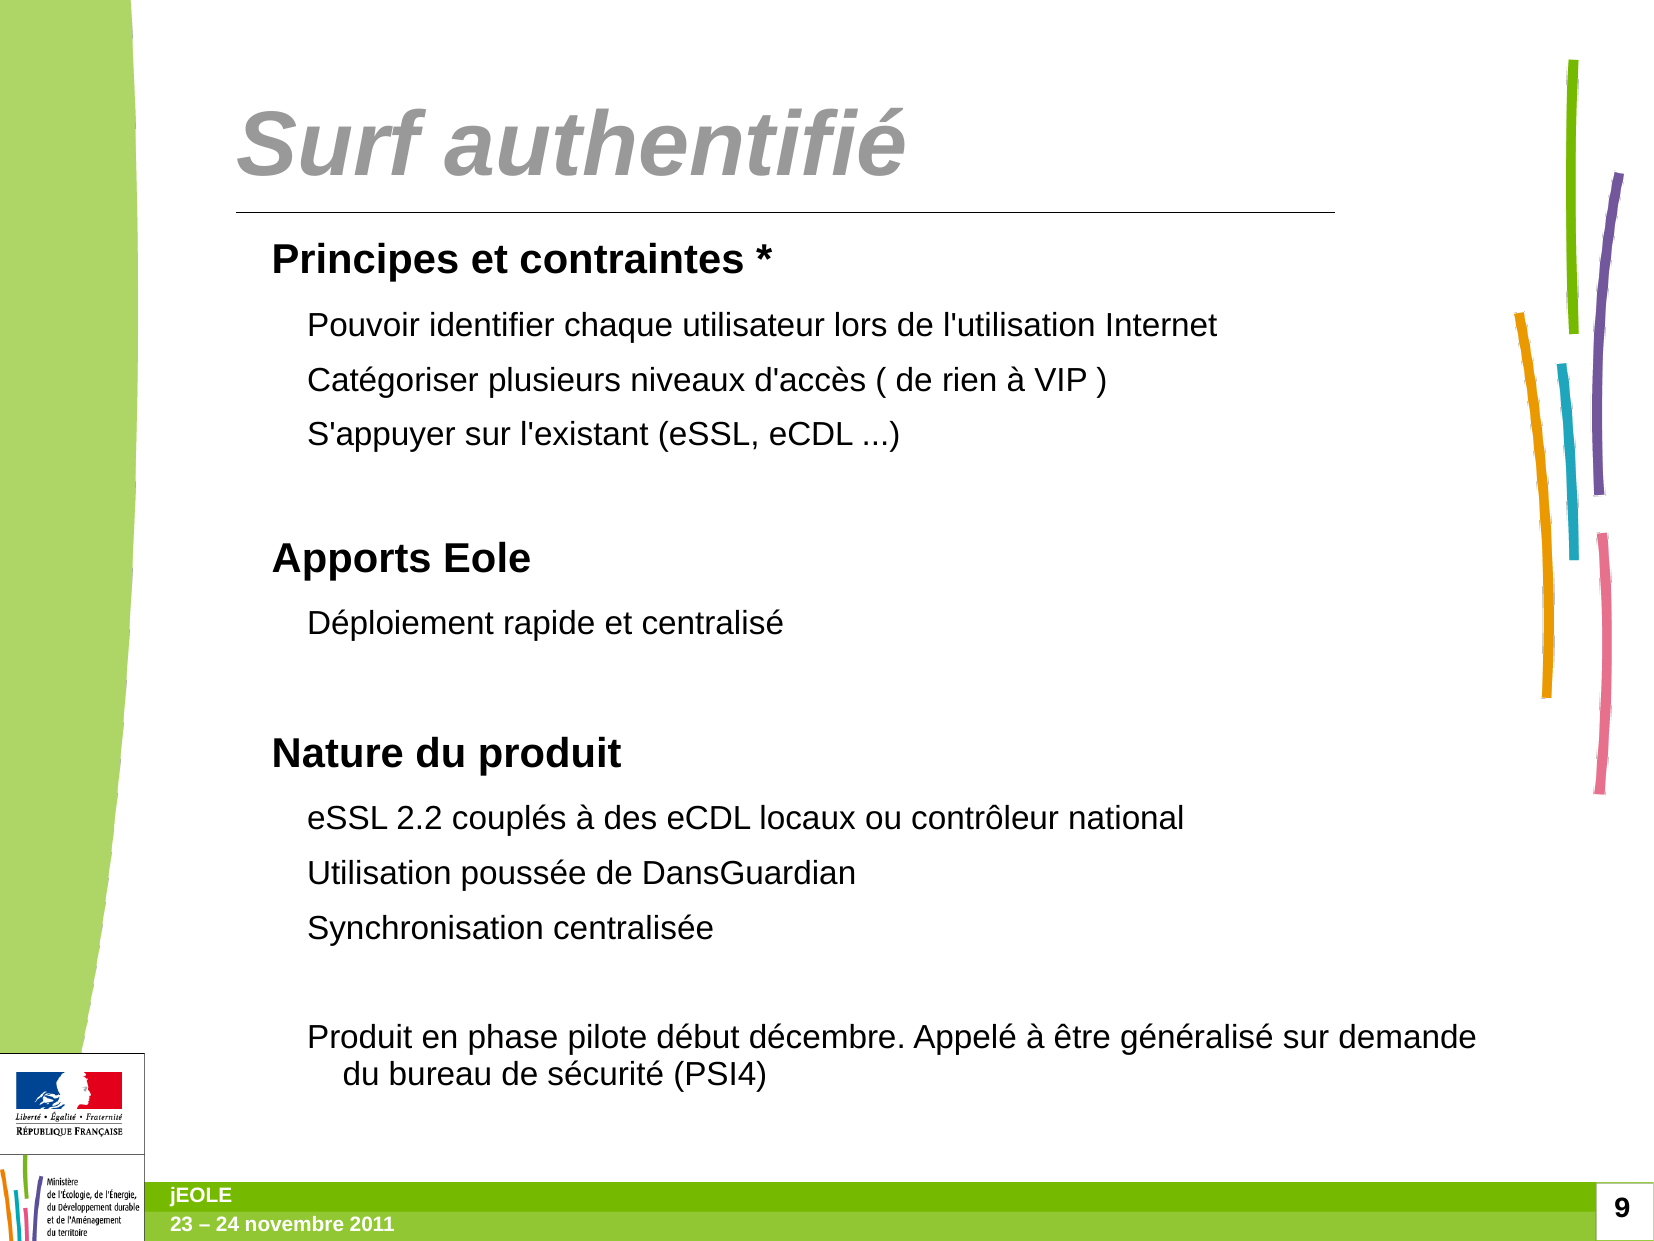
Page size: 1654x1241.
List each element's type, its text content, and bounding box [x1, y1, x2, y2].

title Surf authentifié [236, 69, 1536, 218]
list Principes et contraintes * Pouvoir identifier chaque utilisateur lors de l'utilisation Internet Catégoriser plusieurs niveaux d'accès ( de rien à VIP ) S'appuyer sur l'existant (eSSL, eCDL ...) Apports Eole Déploiement rapide et centralisé Nature du produit eSSL 2.2 couplés à des eCDL locaux ou contrôleur national Utilisation poussée de DansGuardian Synchronisation centralisée Produit en phase pilote début décembre. Appelé à être généralisé sur demande du bureau de sécurité (PSI4) [236, 236, 1506, 1241]
picture [0, 0, 1654, 1241]
